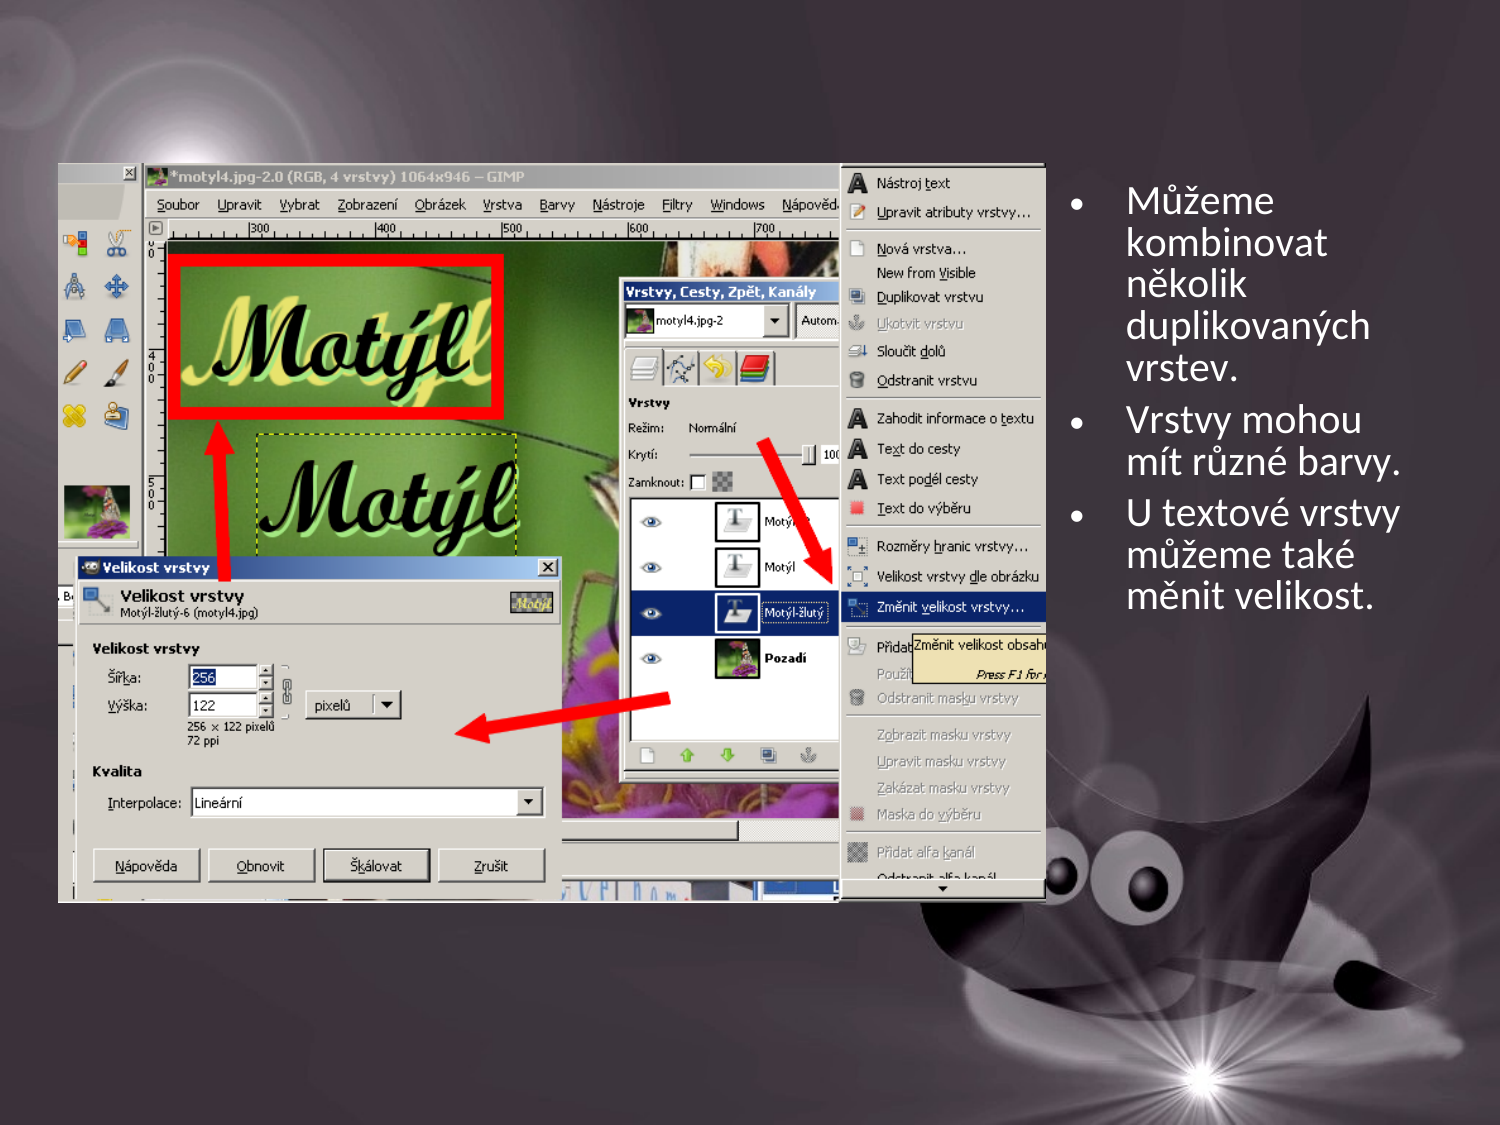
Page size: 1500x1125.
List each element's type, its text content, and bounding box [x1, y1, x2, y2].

list Můžeme kombinovat několik duplikovaných vrstev. Vrstvy mohou mít různé barvy. U textové vrstvy můžeme také měnit velikost. [1054, 175, 1418, 711]
picture [0, 0, 1500, 1125]
